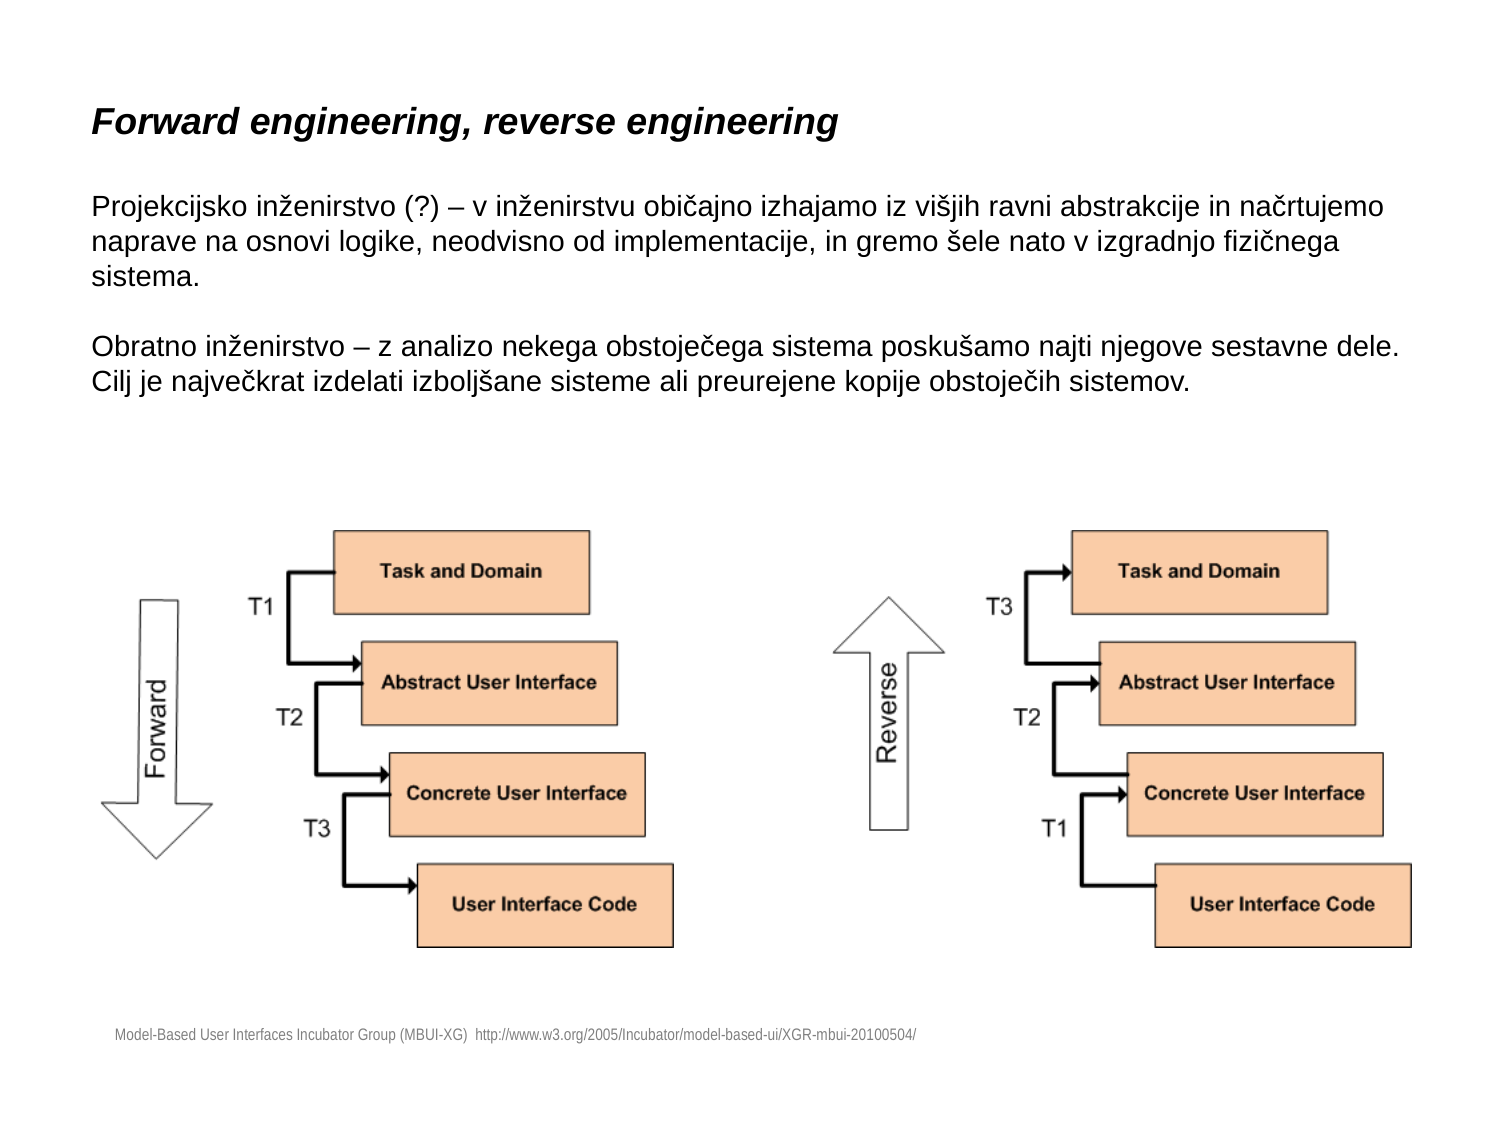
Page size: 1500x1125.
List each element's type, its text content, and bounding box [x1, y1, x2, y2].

picture [100, 530, 674, 948]
text_box Model-Based User Interfaces Incubator Group (MBUI-XG) http://www.w3.org/2005/Incubator/model-based-ui/XGR-mbui-20100504/ [100, 1016, 1486, 1052]
picture [832, 530, 1412, 948]
text_box Forward engineering, reverse engineering Projekcijsko inženirstvo (?) – v inženirstvu običajno izhajamo iz višjih ravni abstrakcije in načrtujemo naprave na osnovi logike, neodvisno od implementacije, in gremo šele nato v izgradnjo fizičnega sistema. Obratno inženirstvo – z analizo nekega obstoječega sistema poskušamo najti njegove sestavne dele. Cilj je največkrat izdelati izboljšane sisteme ali preurejene kopije obstoječih sistemov. [76, 89, 1459, 405]
